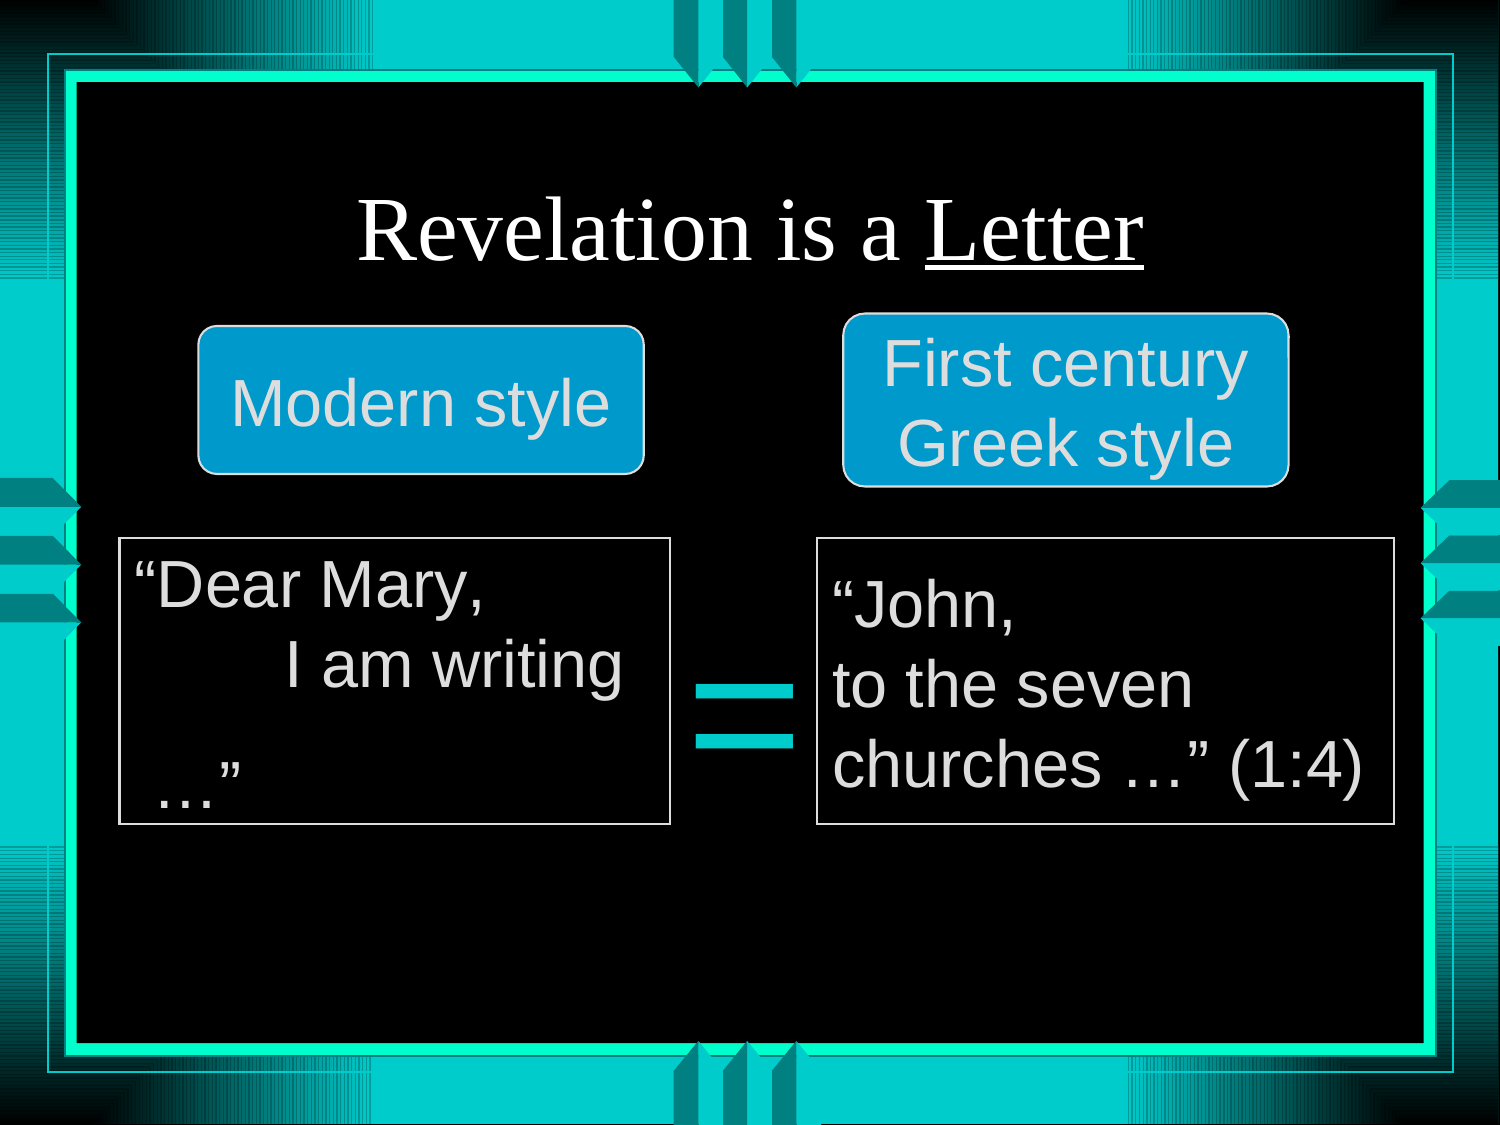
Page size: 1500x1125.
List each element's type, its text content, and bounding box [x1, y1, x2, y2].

text_box “John, to the seven churches …” (1:4) [816, 538, 1394, 824]
title Revelation is a Letter [112, 99, 1388, 288]
text_box “Dear Mary, I am writing …” [119, 538, 671, 824]
text_box Modern style [198, 325, 644, 474]
text_box First century Greek style [843, 313, 1289, 487]
text_box = [671, 574, 803, 831]
